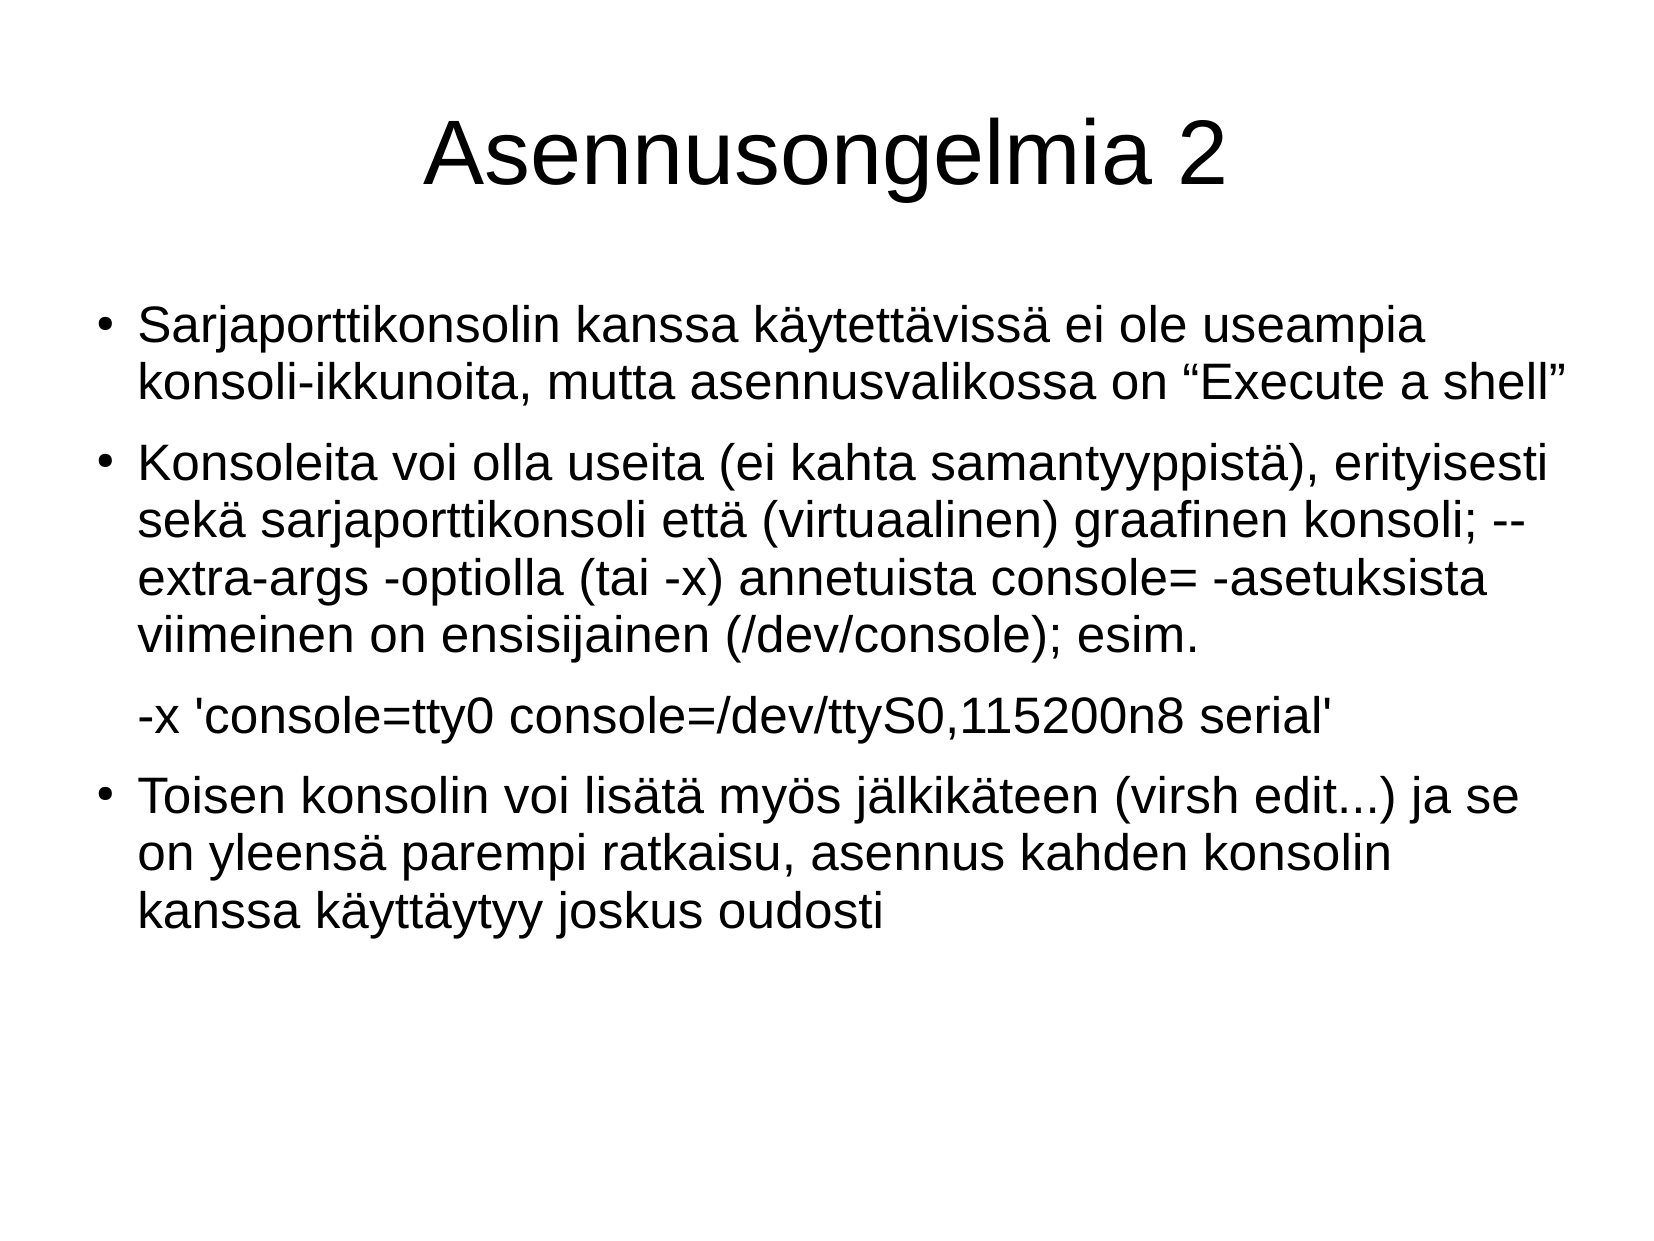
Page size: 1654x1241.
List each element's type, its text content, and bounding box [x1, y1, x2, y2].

title Asennusongelmia 2 [82, 49, 1571, 257]
list Sarjaporttikonsolin kanssa käytettävissä ei ole useampia konsoli-ikkunoita, mutta asennusvalikossa on “Execute a shell” Konsoleita voi olla useita (ei kahta samantyyppistä), erityisesti sekä sarjaporttikonsoli että (virtuaalinen) graafinen konsoli; --extra-args -optiolla (tai -x) annetuista console= -asetuksista viimeinen on ensisijainen (/dev/console); esim. -x 'console=tty0 console=/dev/ttyS0,115200n8 serial' Toisen konsolin voi lisätä myös jälkikäteen (virsh edit...) ja se on yleensä parempi ratkaisu, asennus kahden konsolin kanssa käyttäytyy joskus oudosti [82, 296, 1571, 1016]
